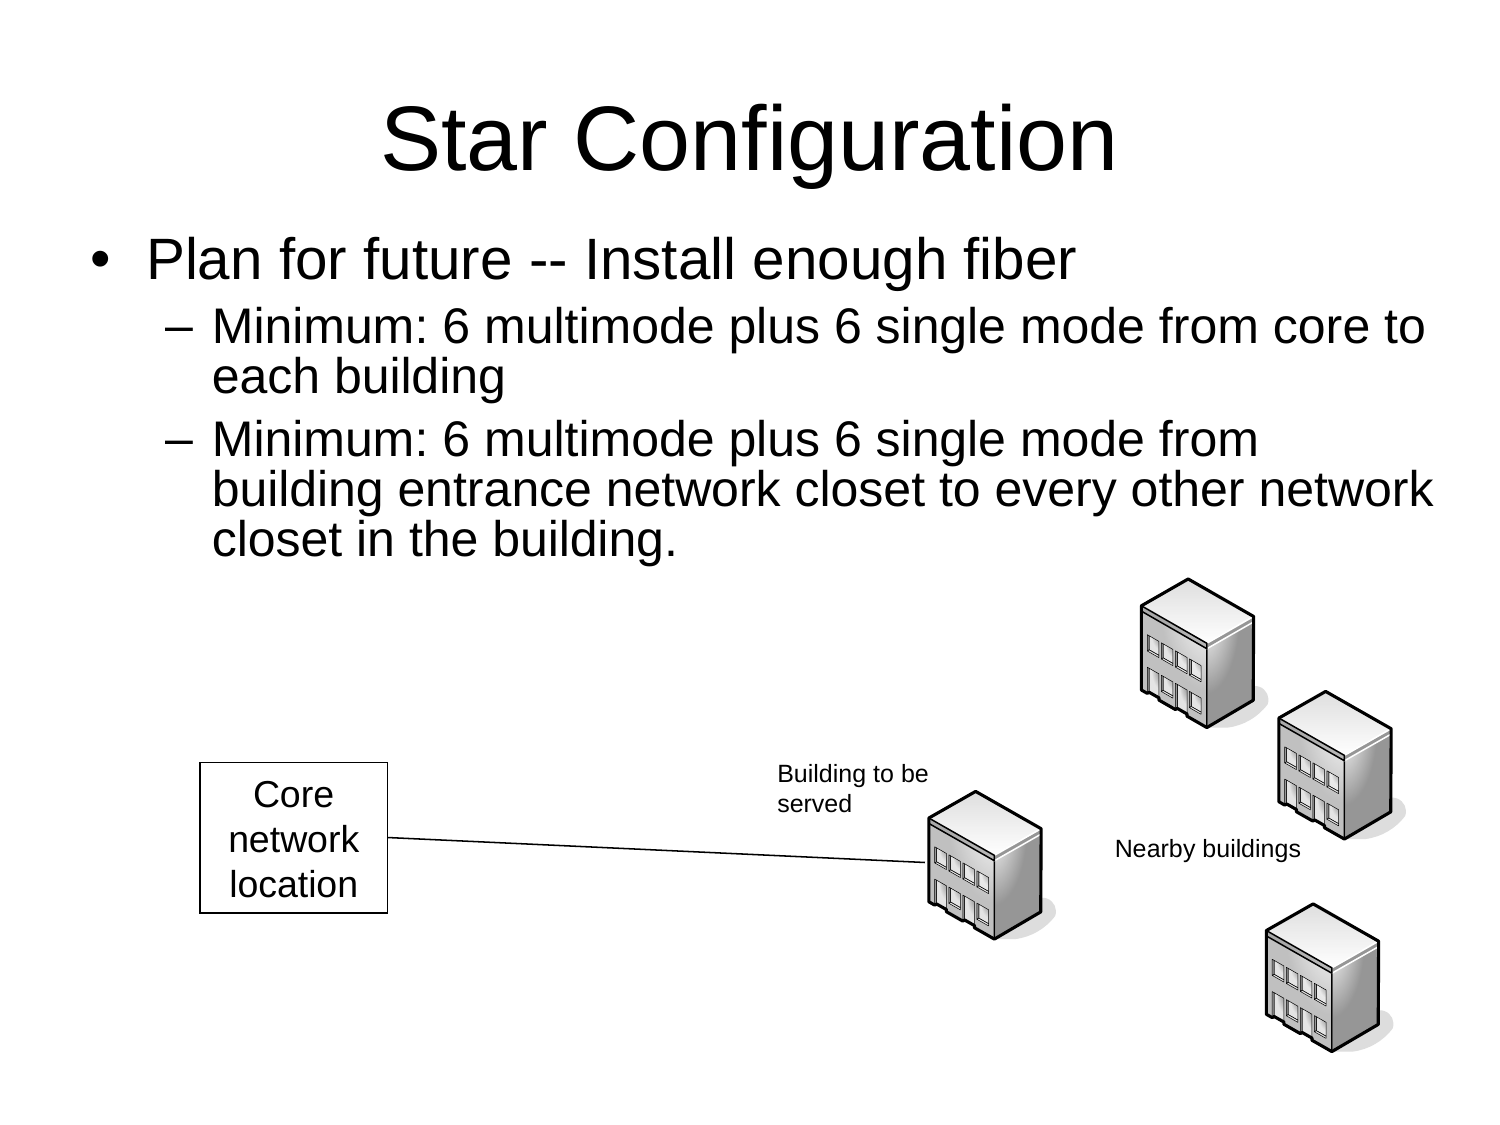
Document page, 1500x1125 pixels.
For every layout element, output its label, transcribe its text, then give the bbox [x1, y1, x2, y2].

chart [1275, 687, 1409, 843]
text_box [924, 787, 1059, 944]
text_box Nearby buildings [1099, 825, 1363, 871]
title Star Configuration [75, 45, 1426, 224]
chart [1262, 900, 1396, 1056]
text_box [1137, 575, 1271, 732]
text_box Core network location [199, 762, 388, 913]
list Plan for future -- Install enough fiber Minimum: 6 multimode plus 6 single mode from core to each building Minimum: 6 multimode plus 6 single mode from building entrance network closet to every other network closet in the building. [74, 224, 1450, 613]
text_box Building to be served [762, 749, 976, 826]
